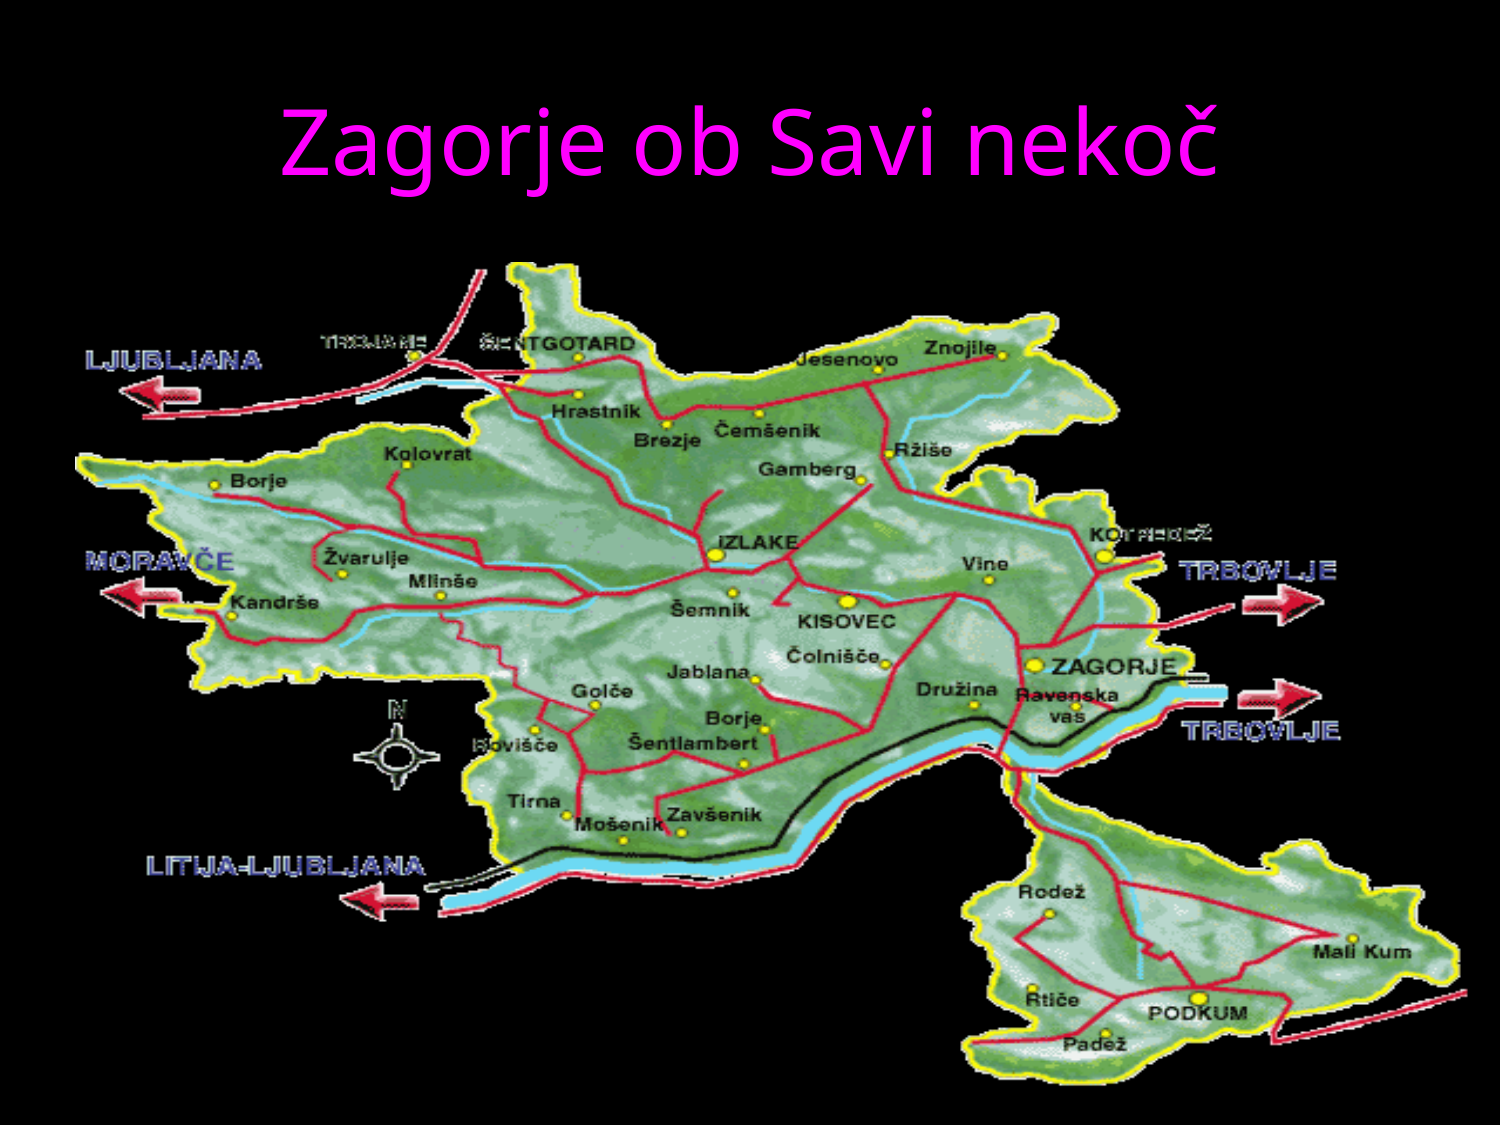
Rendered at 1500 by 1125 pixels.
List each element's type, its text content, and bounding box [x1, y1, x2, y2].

title Zagorje ob Savi nekoč [75, 45, 1425, 233]
picture [75, 262, 1475, 1088]
